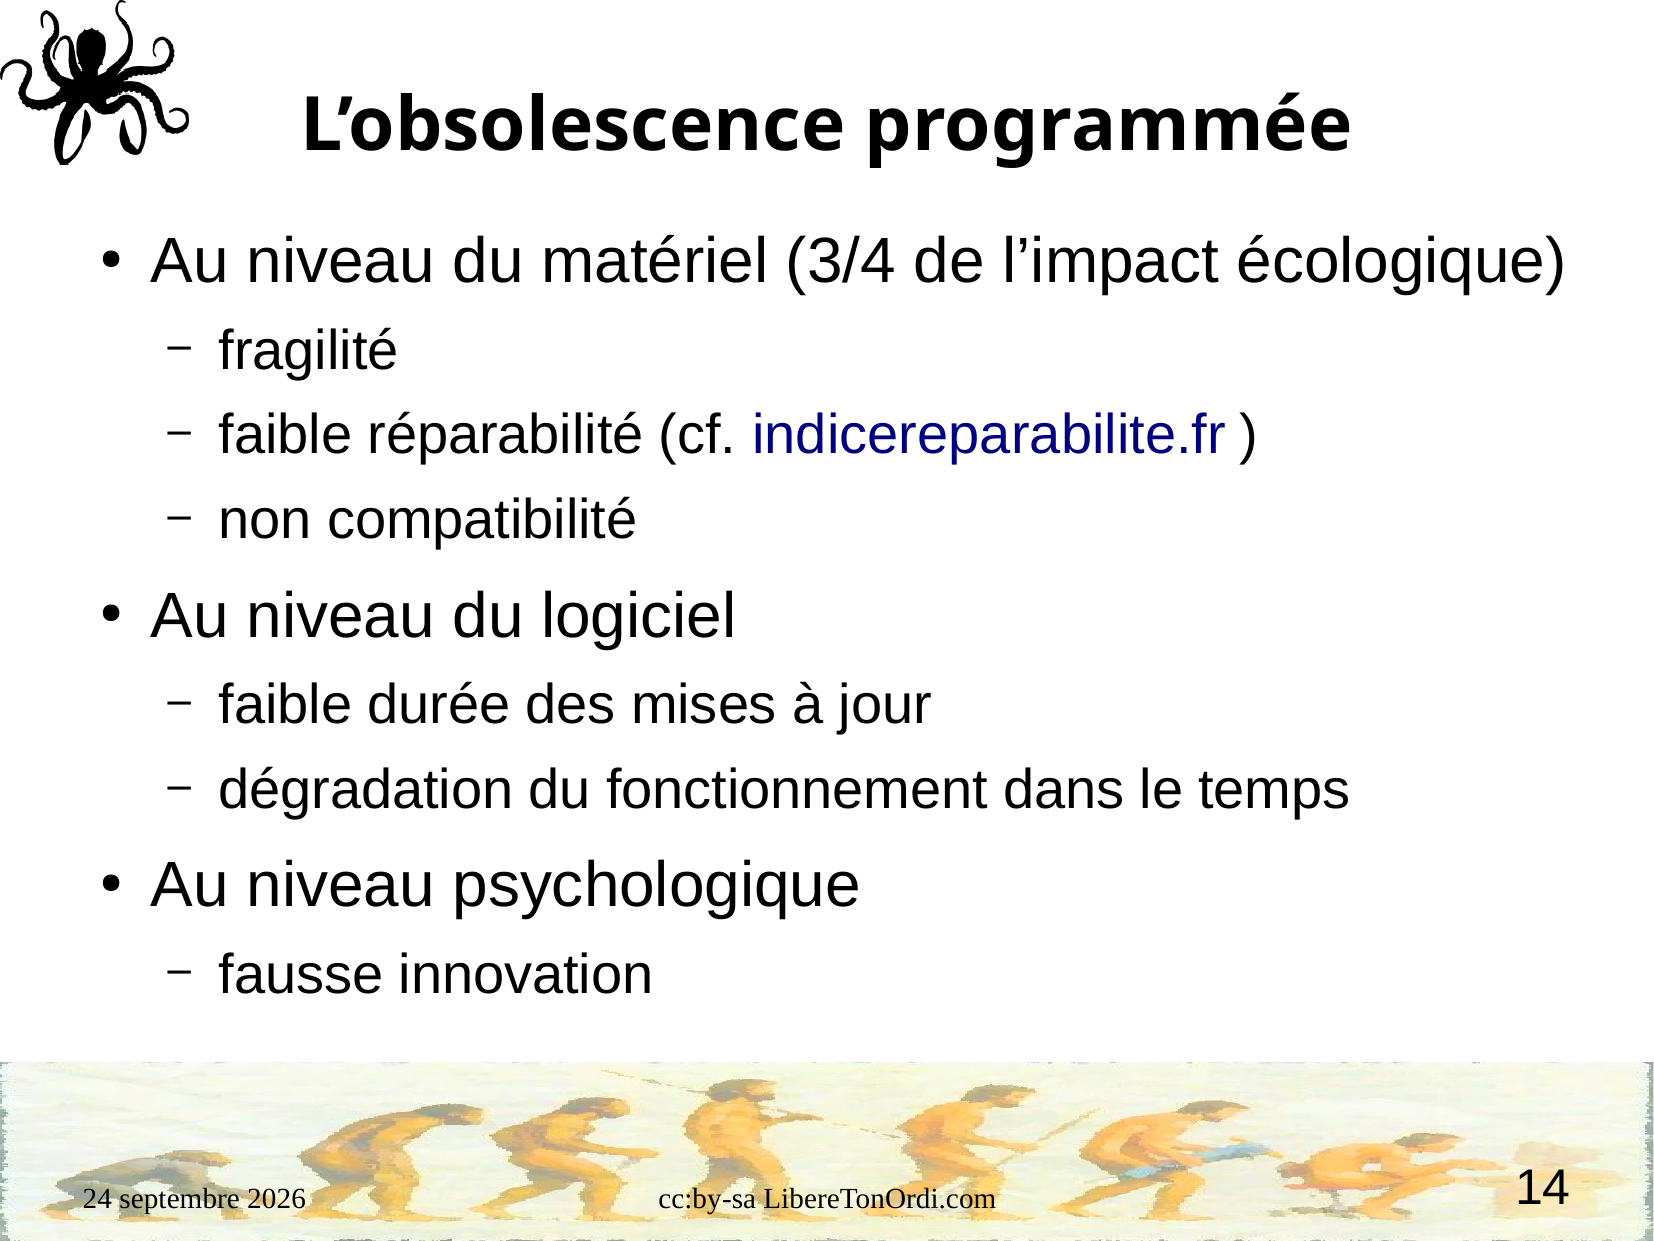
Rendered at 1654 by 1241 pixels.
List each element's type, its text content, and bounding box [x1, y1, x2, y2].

picture [0, 0, 189, 165]
title L’obsolescence programmée [82, 47, 1571, 196]
picture [0, 1062, 1654, 1241]
list Au niveau du matériel (3/4 de l’impact écologique) fragilité faible réparabilité (cf. indicereparabilite.fr ) non compatibilité Au niveau du logiciel faible durée des mises à jour dégradation du fonctionnement dans le temps Au niveau psychologique fausse innovation [82, 224, 1571, 1063]
